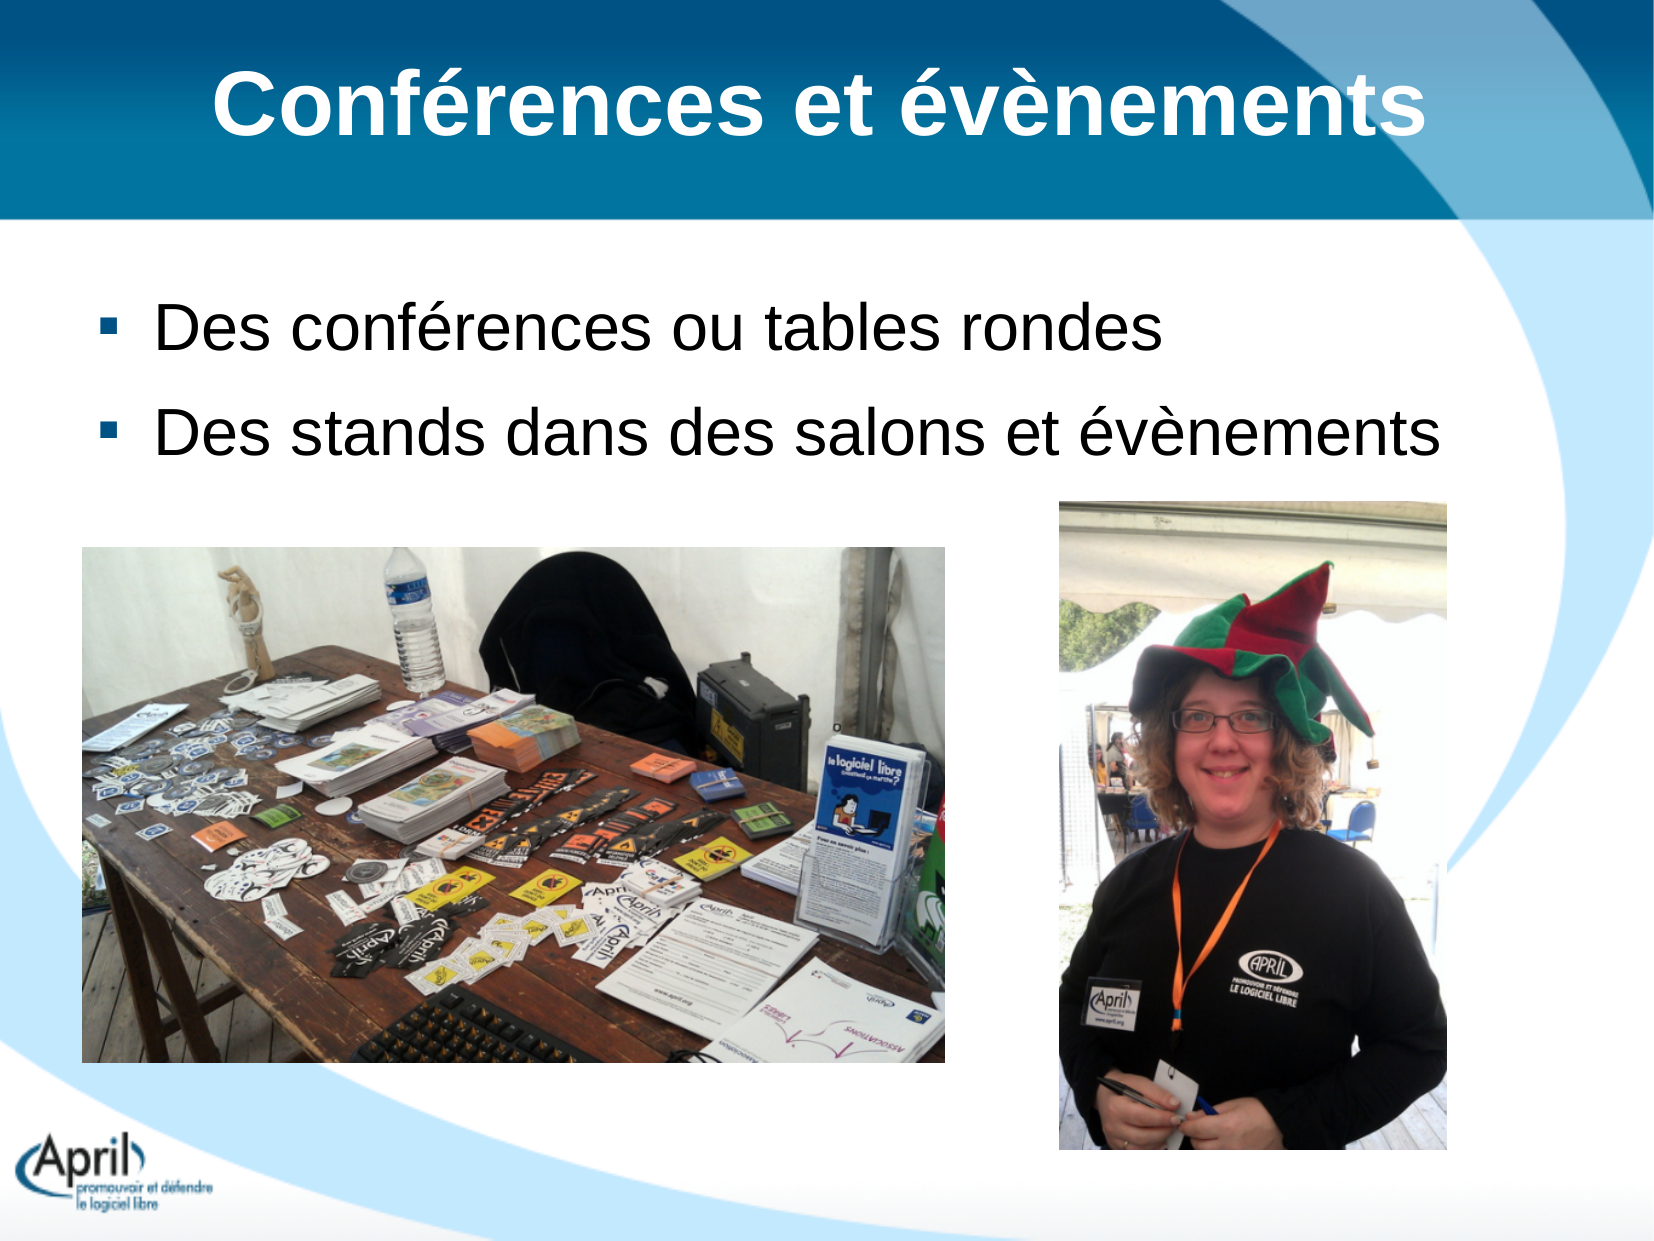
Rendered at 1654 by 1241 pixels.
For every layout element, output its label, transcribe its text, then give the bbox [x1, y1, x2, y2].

title Conférences et évènements [76, 7, 1565, 200]
list Des conférences ou tables rondes Des stands dans des salons et évènements [82, 290, 1571, 1094]
picture [0, 0, 1654, 1241]
